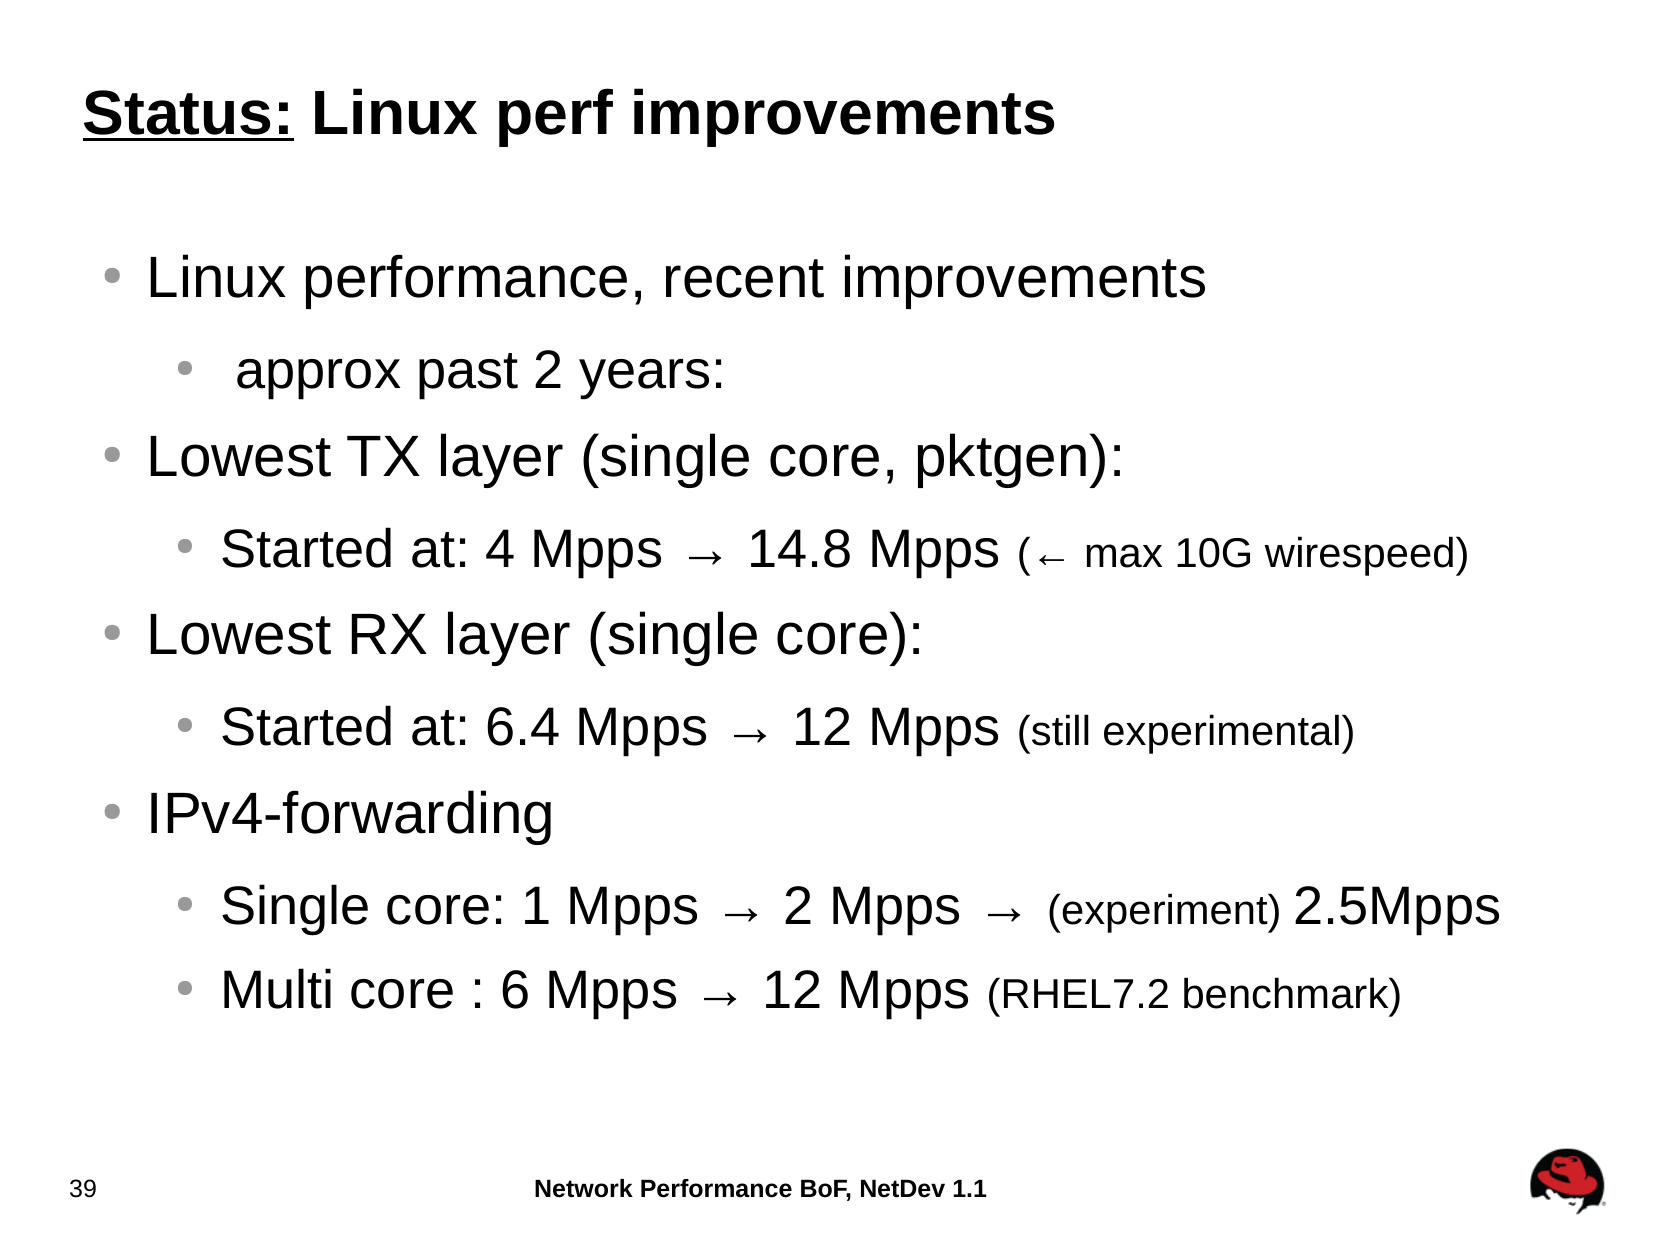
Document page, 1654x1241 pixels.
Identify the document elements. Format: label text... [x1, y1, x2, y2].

picture [1529, 1146, 1612, 1224]
text_box [86, 244, 1575, 1042]
title Status: Linux perf improvements [82, 37, 1571, 188]
